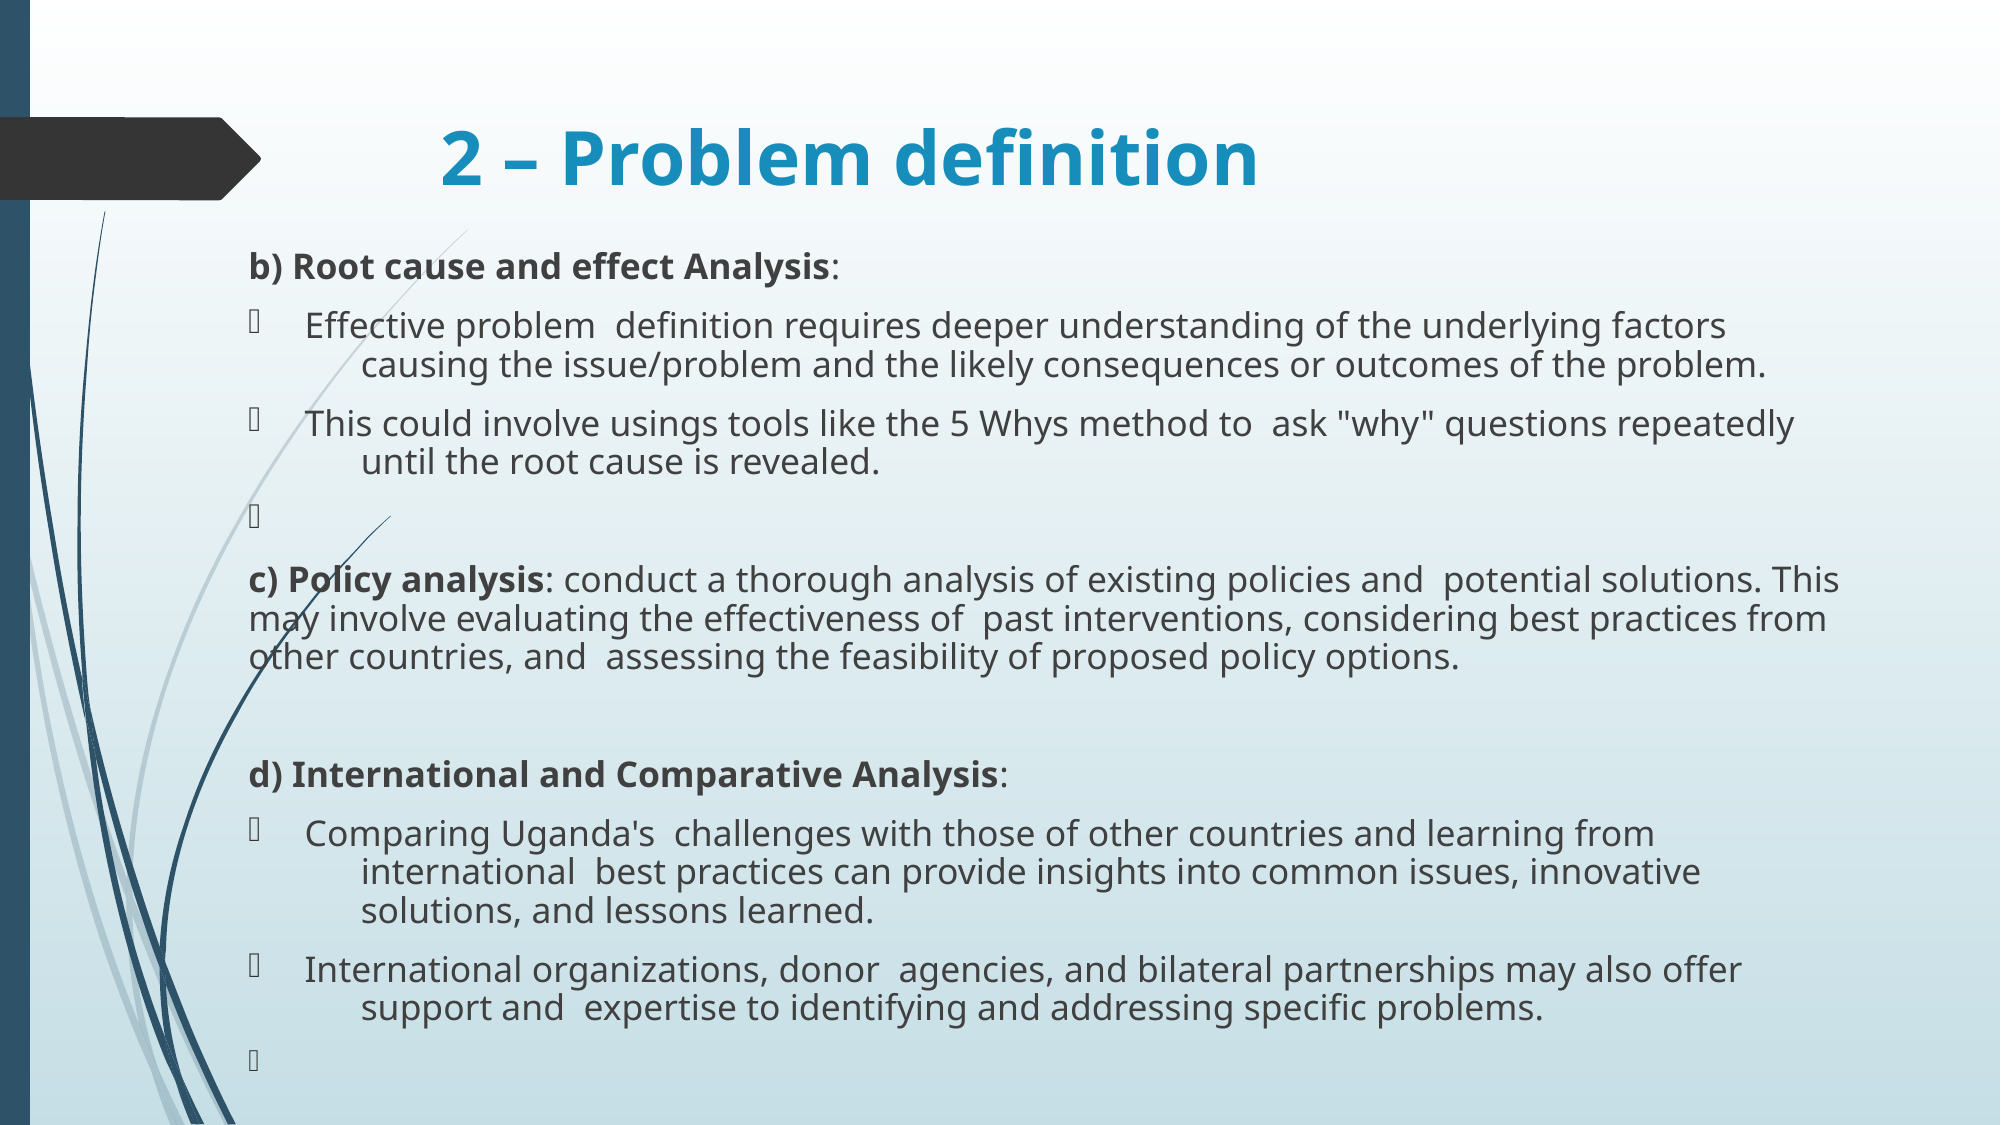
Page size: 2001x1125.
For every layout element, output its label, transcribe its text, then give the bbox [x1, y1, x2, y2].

title 2 – Problem definition [425, 102, 1888, 241]
list b) Root cause and effect Analysis: Effective problem definition requires deeper understanding of the underlying factors causing the issue/problem and the likely consequences or outcomes of the problem. This could involve usings tools like the 5 Whys method to ask "why" questions repeatedly until the root cause is revealed. c) Policy analysis: conduct a thorough analysis of existing policies and potential solutions. This may involve evaluating the effectiveness of past interventions, considering best practices from other countries, and assessing the feasibility of proposed policy options. d) International and Comparative Analysis: Comparing Uganda's challenges with those of other countries and learning from international best practices can provide insights into common issues, innovative solutions, and lessons learned. International organizations, donor agencies, and bilateral partnerships may also offer support and expertise to identifying and addressing specific problems. [233, 241, 1888, 1090]
